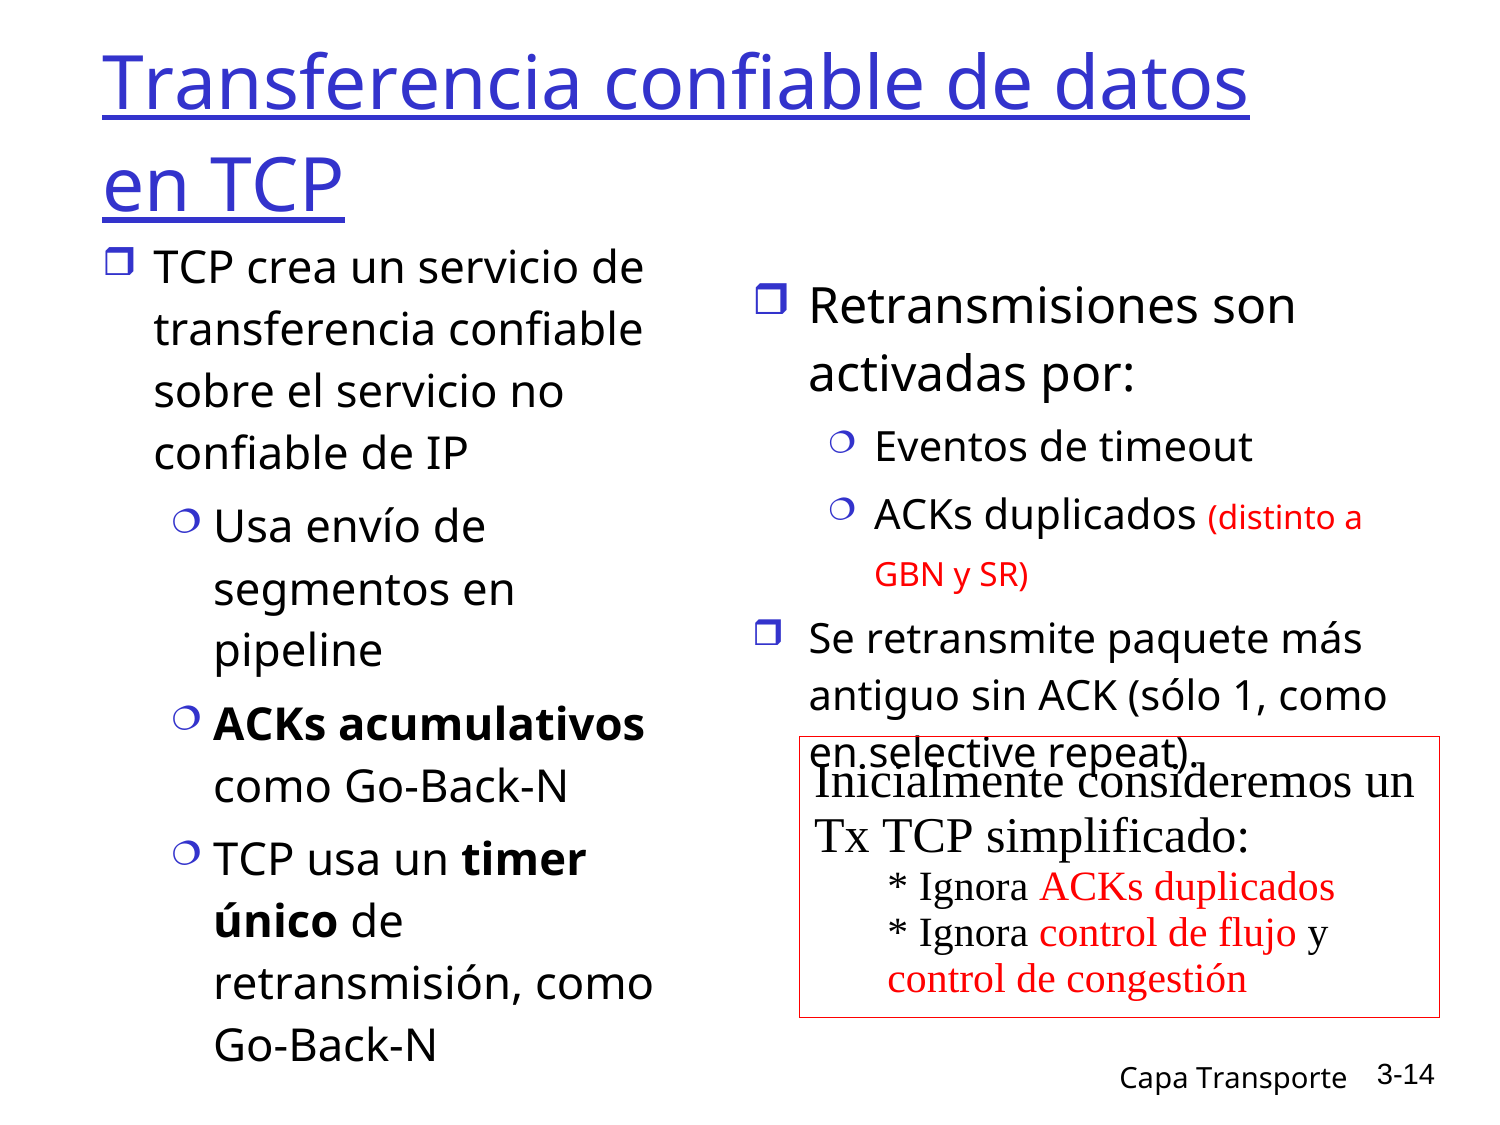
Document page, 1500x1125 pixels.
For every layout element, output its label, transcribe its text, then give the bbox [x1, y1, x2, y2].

list TCP crea un servicio de transferencia confiable sobre el servicio no confiable de IP Usa envío de segmentos en pipeline ACKs acumulativos como Go-Back-N TCP usa un timer único de retransmisión, como Go-Back-N [87, 227, 713, 1089]
text_box Inicialmente consideremos un Tx TCP simplificado: * Ignora ACKs duplicados * Ignora control de flujo y control de congestión [799, 736, 1440, 1018]
list Retransmisiones son activadas por: Eventos de timeout ACKs duplicados (distinto a GBN y SR) Se retransmite paquete más antiguo sin ACK (sólo 1, como en selective repeat). [737, 262, 1426, 788]
title Transferencia confiable de datos en TCP [87, 36, 1363, 227]
